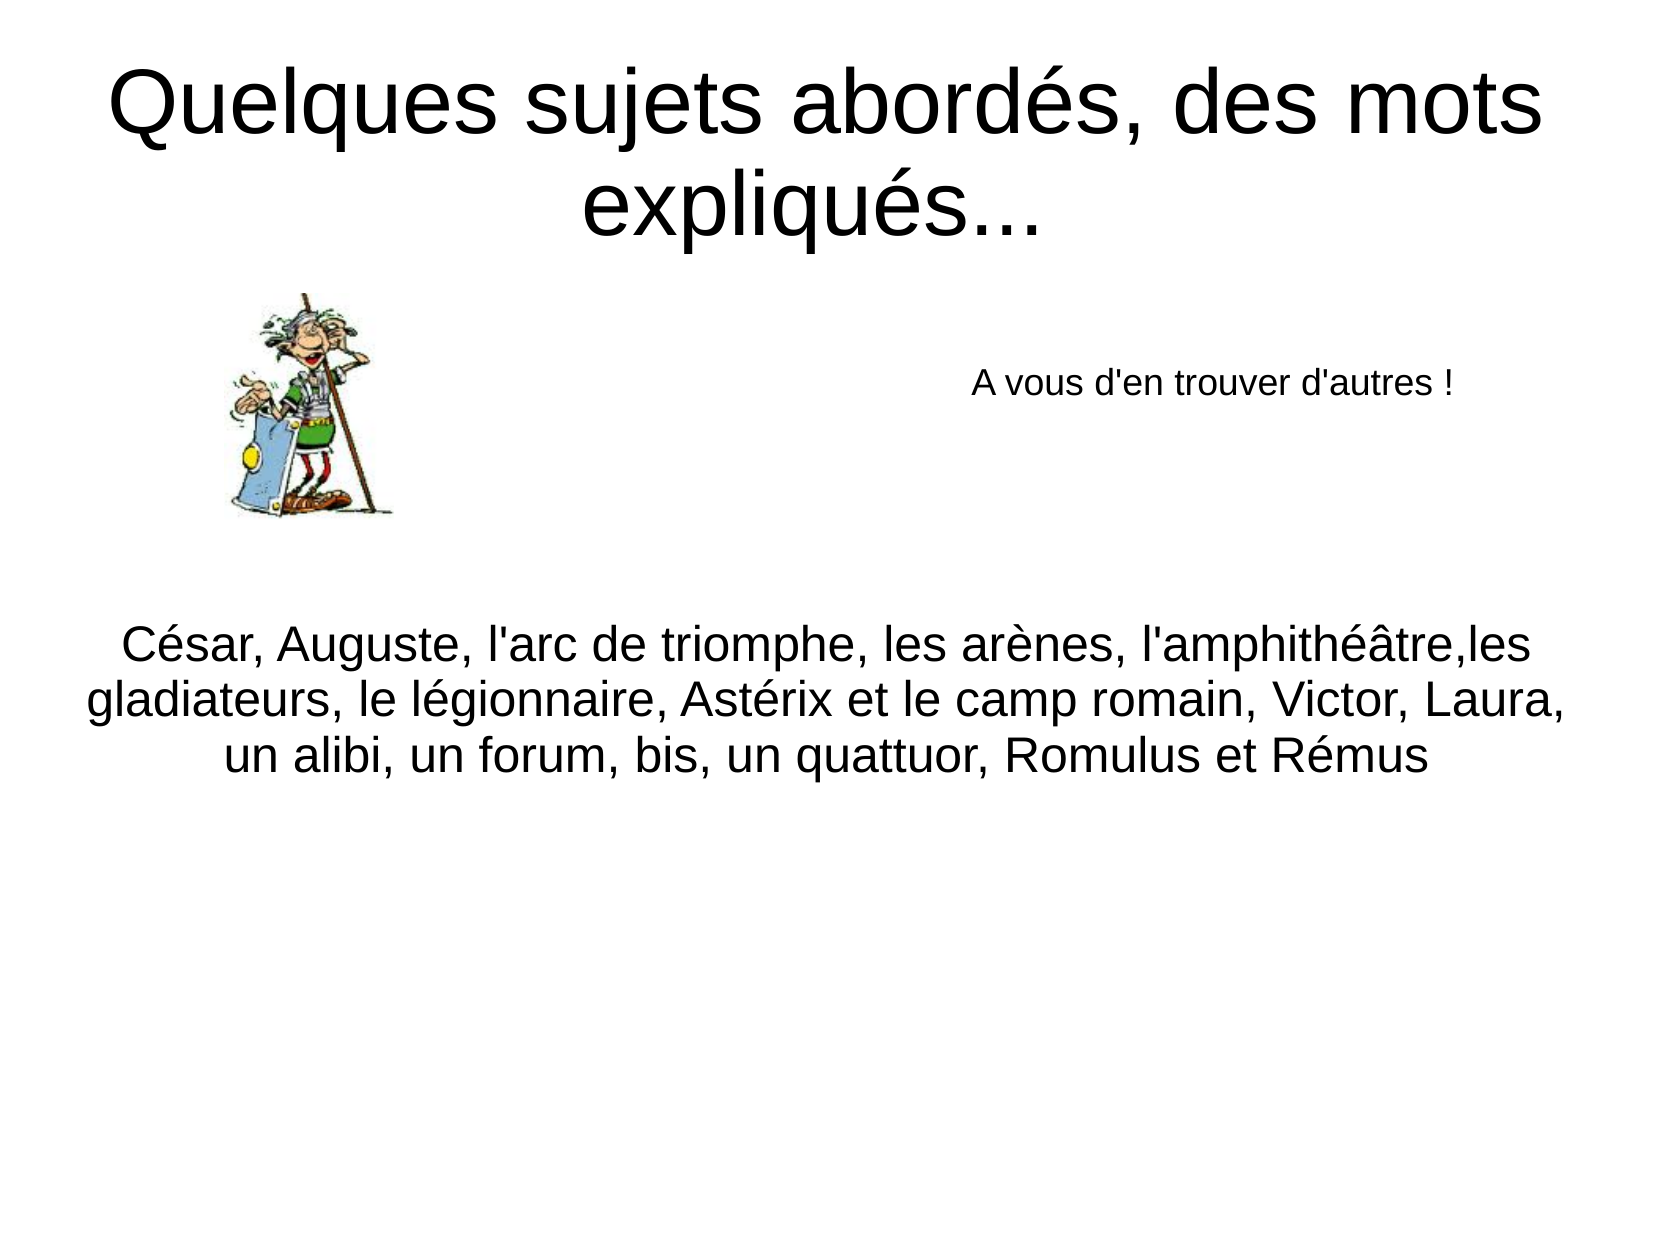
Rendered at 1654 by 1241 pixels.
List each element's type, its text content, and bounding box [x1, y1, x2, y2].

picture [224, 293, 394, 520]
subtitle César, Auguste, l'arc de triomphe, les arènes, l'amphithéâtre,les gladiateurs, le légionnaire, Astérix et le camp romain, Victor, Laura, un alibi, un forum, bis, un quattuor, Romulus et Rémus [82, 290, 1571, 1109]
text_box A vous d'en trouver d'autres ! [956, 354, 1469, 412]
title Quelques sujets abordés, des mots expliqués... [82, 49, 1571, 257]
